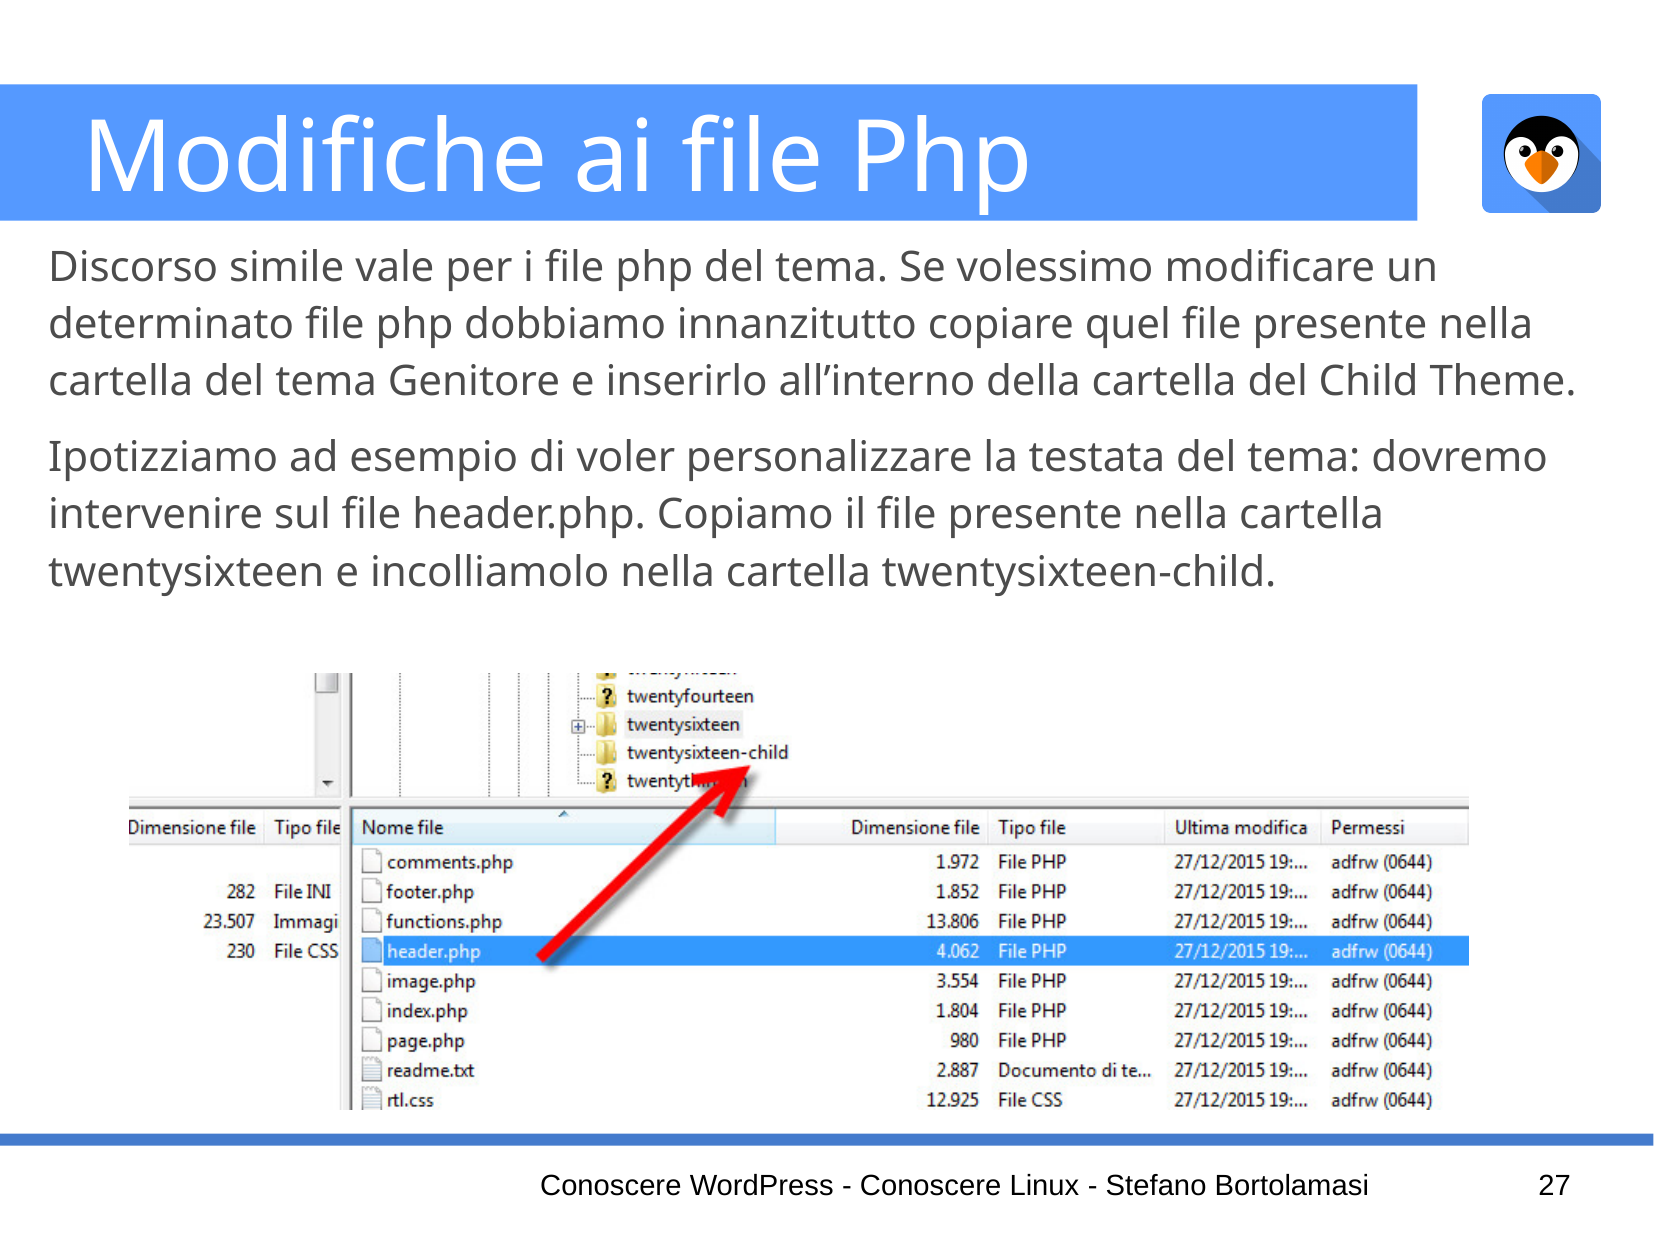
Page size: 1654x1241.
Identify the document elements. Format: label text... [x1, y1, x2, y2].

picture [129, 673, 1469, 1110]
picture [1482, 94, 1601, 213]
text_box Discorso simile vale per i file php del tema. Se volessimo modificare un determinato file php dobbiamo innanzitutto copiare quel file presente nella cartella del tema Genitore e inserirlo all’interno della cartella del Child Theme. Ipotizziamo ad esempio di voler personalizzare la testata del tema: dovremo intervenire sul file header.php. Copiamo il file presente nella cartella twentysixteen e incolliamolo nella cartella twentysixteen-child. [3, 236, 1595, 662]
title Modifiche ai file Php [0, 91, 1418, 214]
